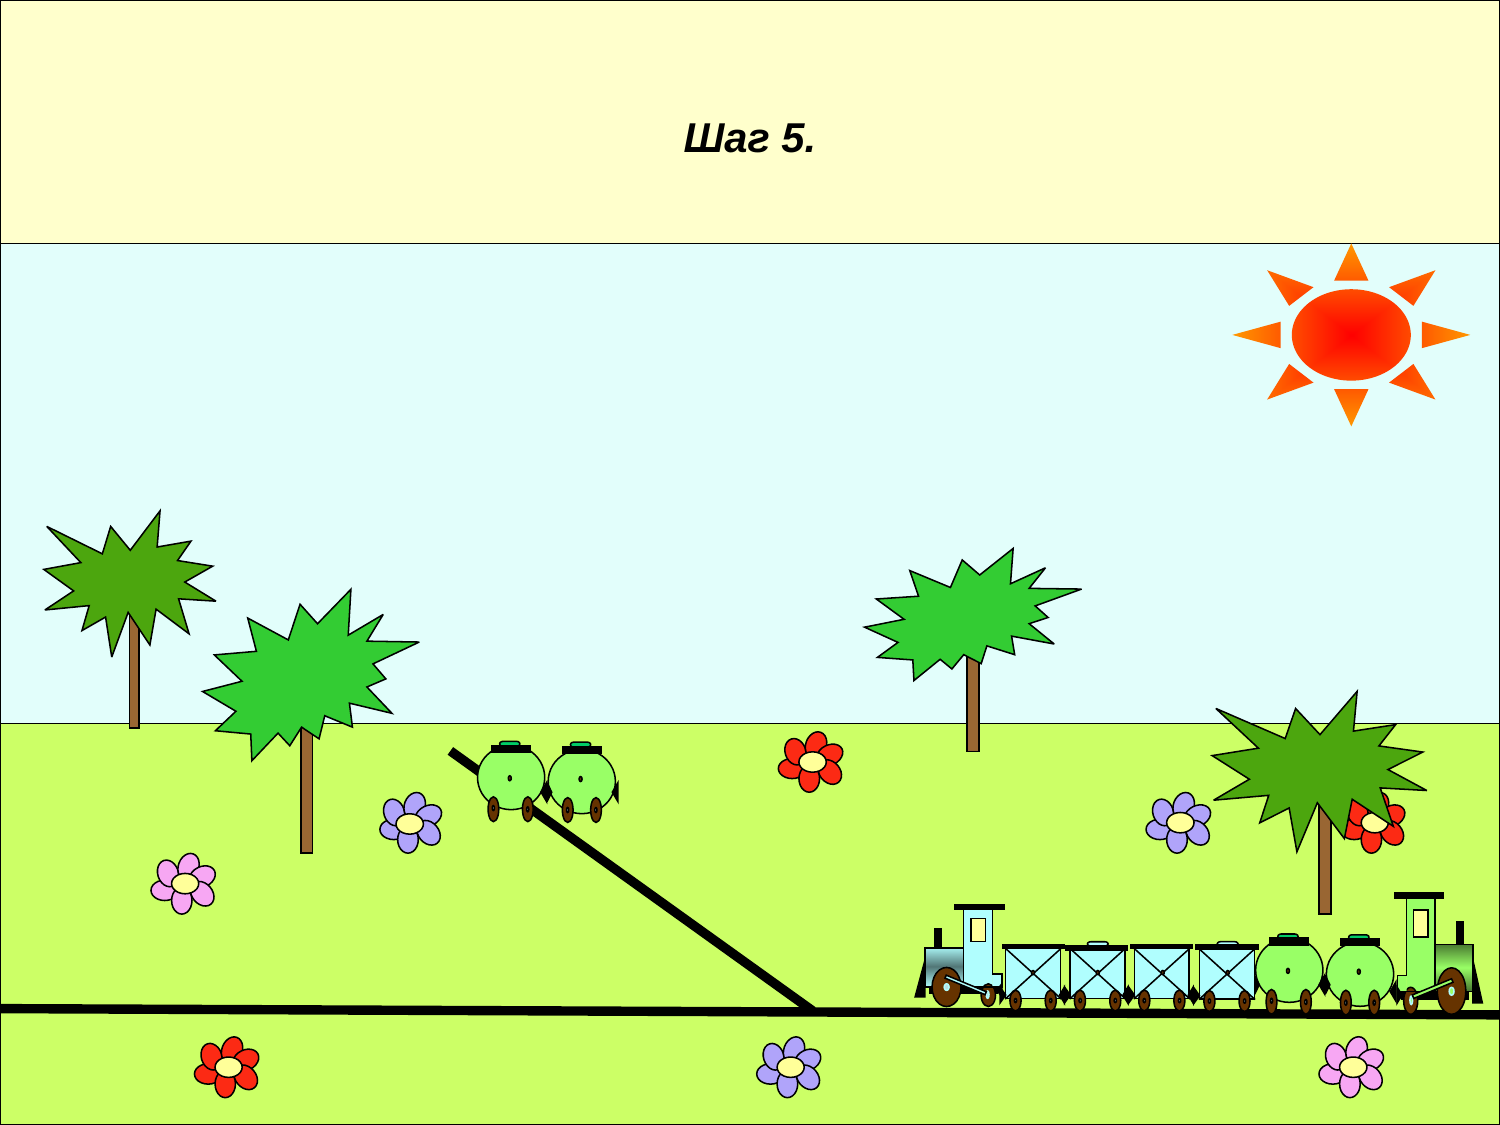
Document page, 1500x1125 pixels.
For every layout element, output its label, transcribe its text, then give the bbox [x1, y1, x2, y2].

title Шаг 5. [47, 42, 1453, 185]
text_box [0, 1014, 1500, 1125]
text_box [0, 0, 1500, 1016]
